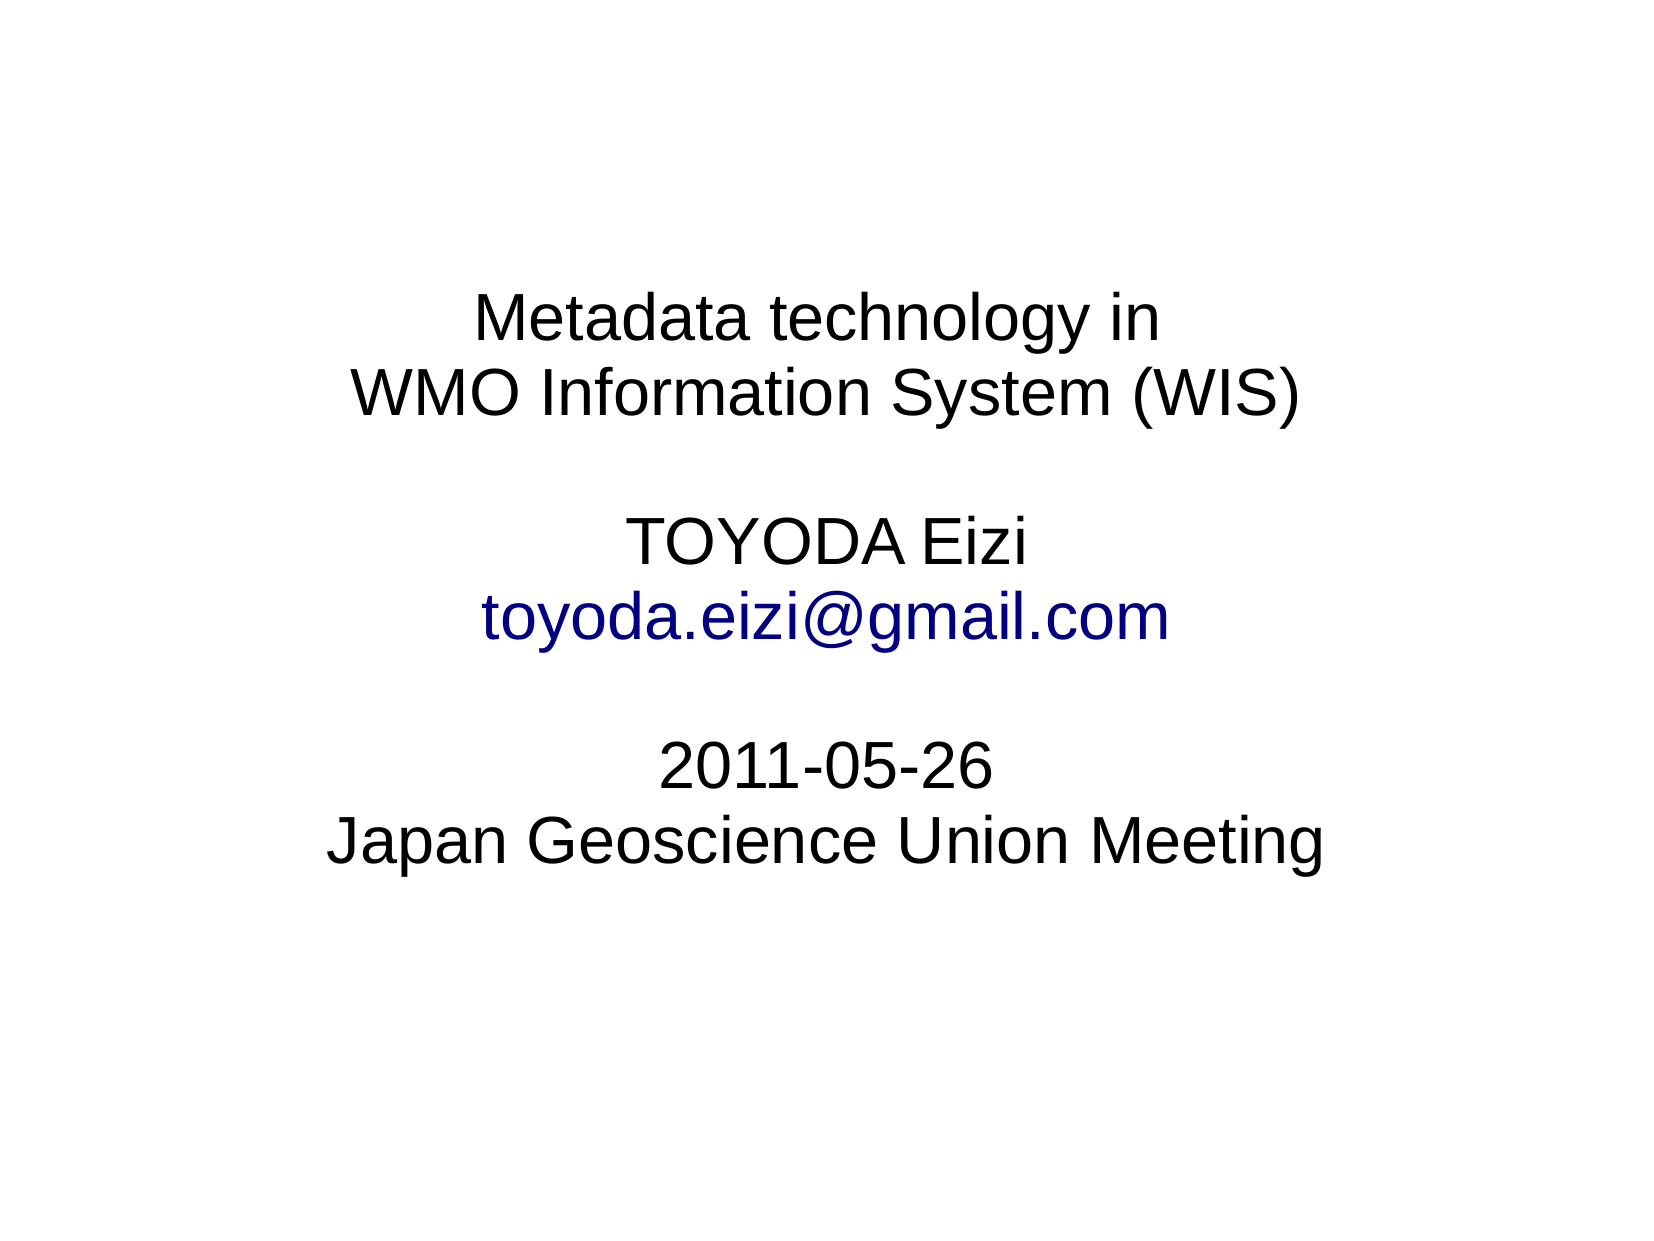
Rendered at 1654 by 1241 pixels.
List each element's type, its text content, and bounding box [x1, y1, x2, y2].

subtitle Metadata technology in WMO Information System (WIS) TOYODA Eizi toyoda.eizi@gmail.com 2011-05-26 Japan Geoscience Union Meeting [82, 49, 1571, 1109]
